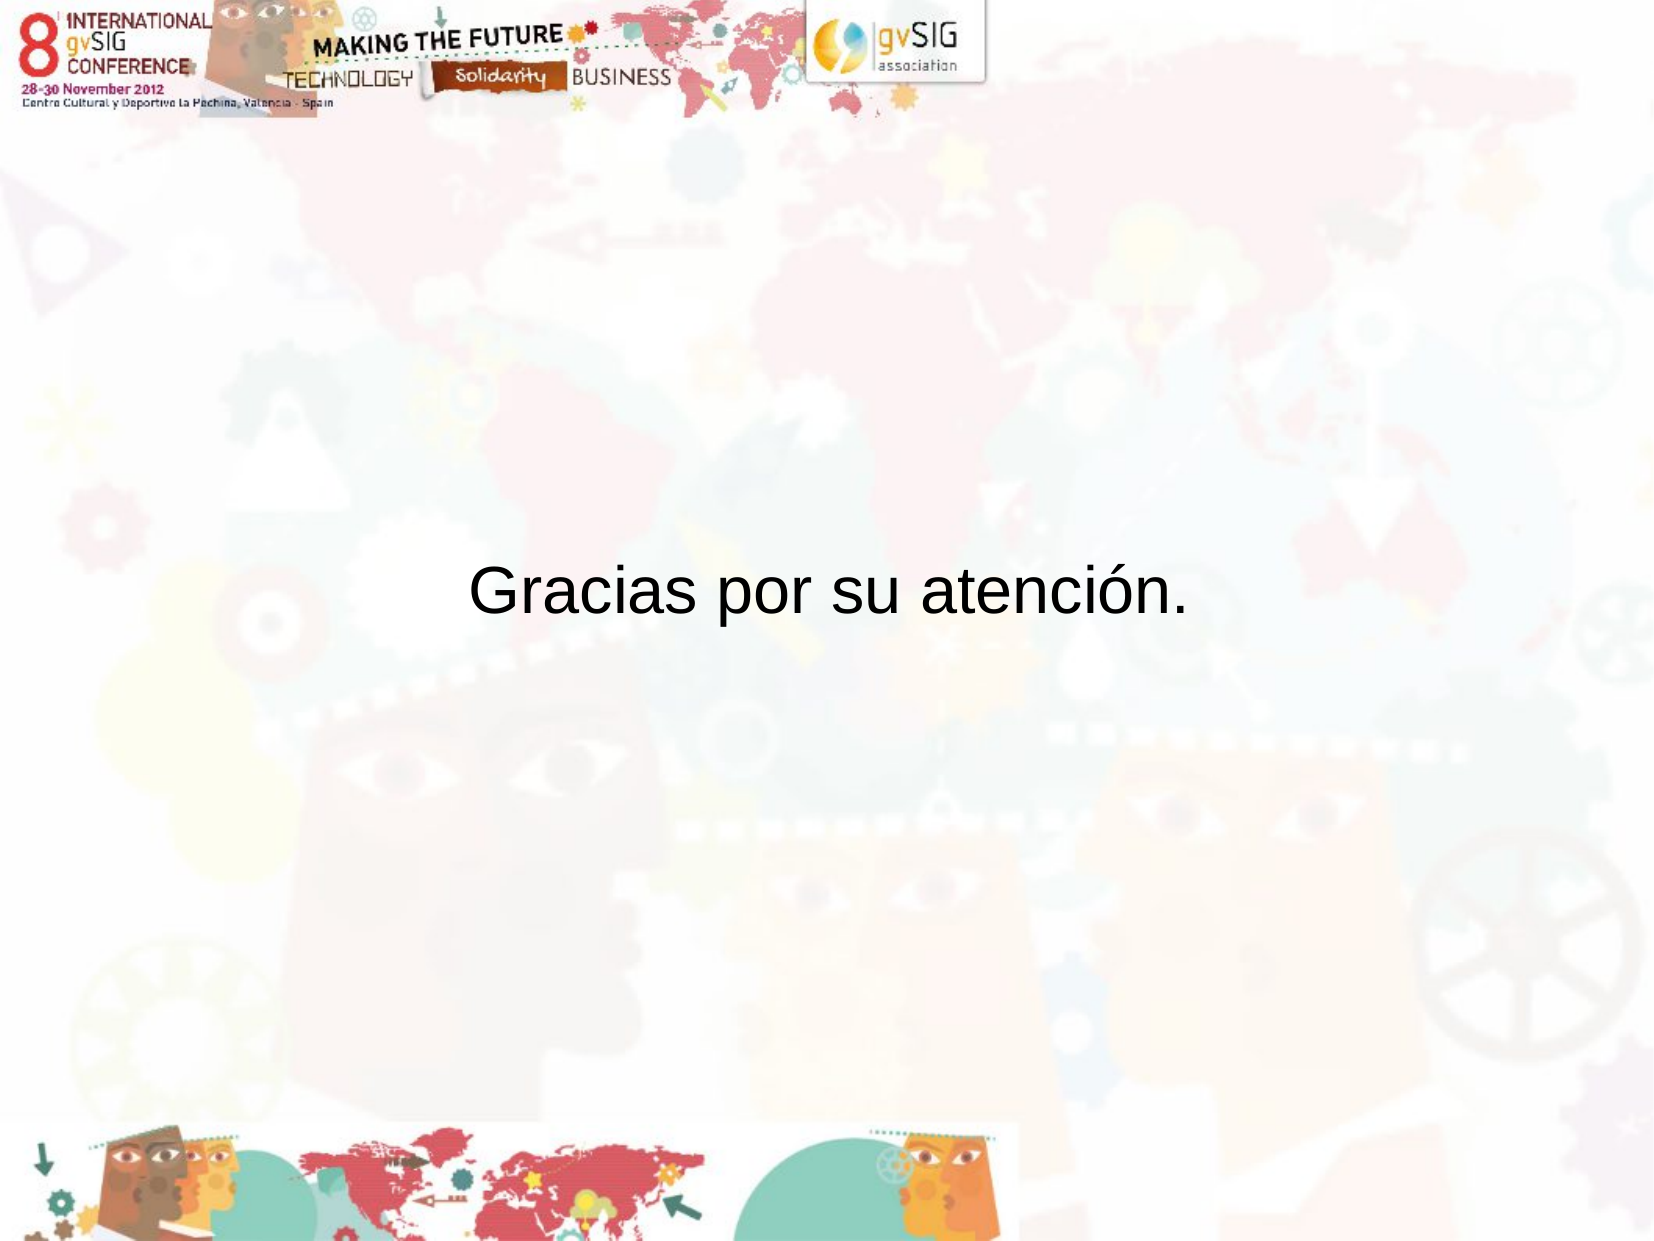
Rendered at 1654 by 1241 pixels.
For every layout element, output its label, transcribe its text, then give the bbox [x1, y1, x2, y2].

subtitle Gracias por su atención. [88, 184, 1571, 1072]
picture [0, 0, 1654, 1241]
